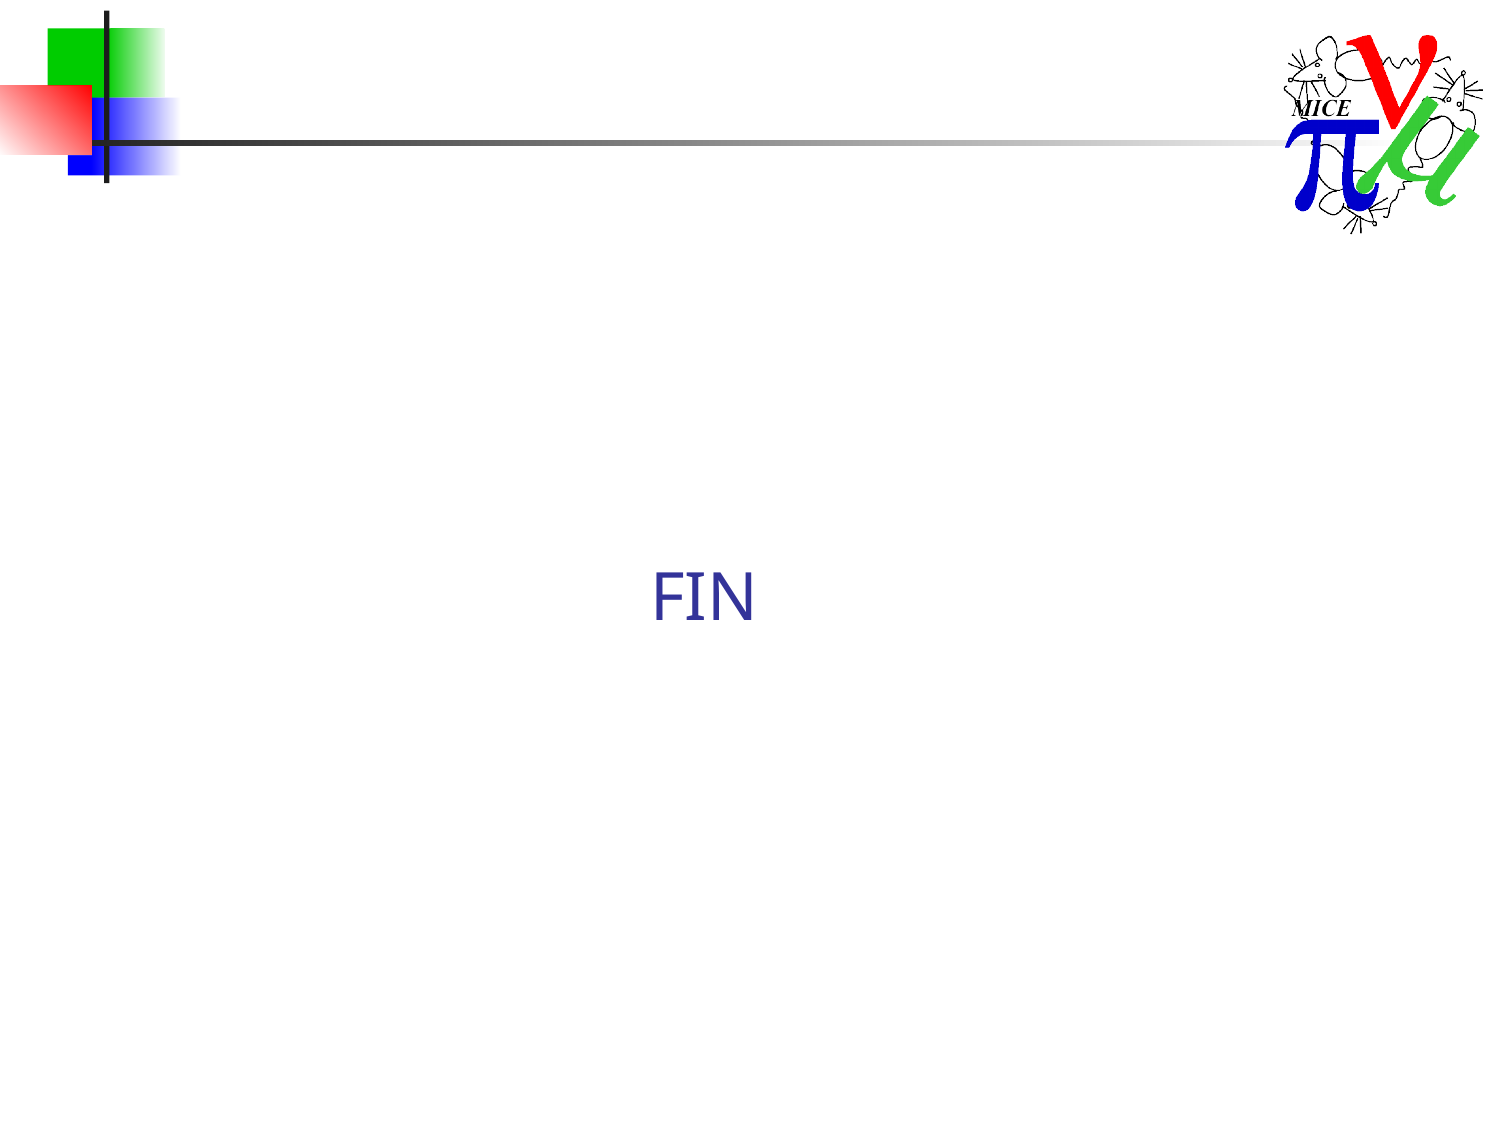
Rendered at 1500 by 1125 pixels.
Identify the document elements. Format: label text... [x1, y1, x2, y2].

picture [1264, 5, 1500, 251]
title FIN [635, 500, 1011, 689]
